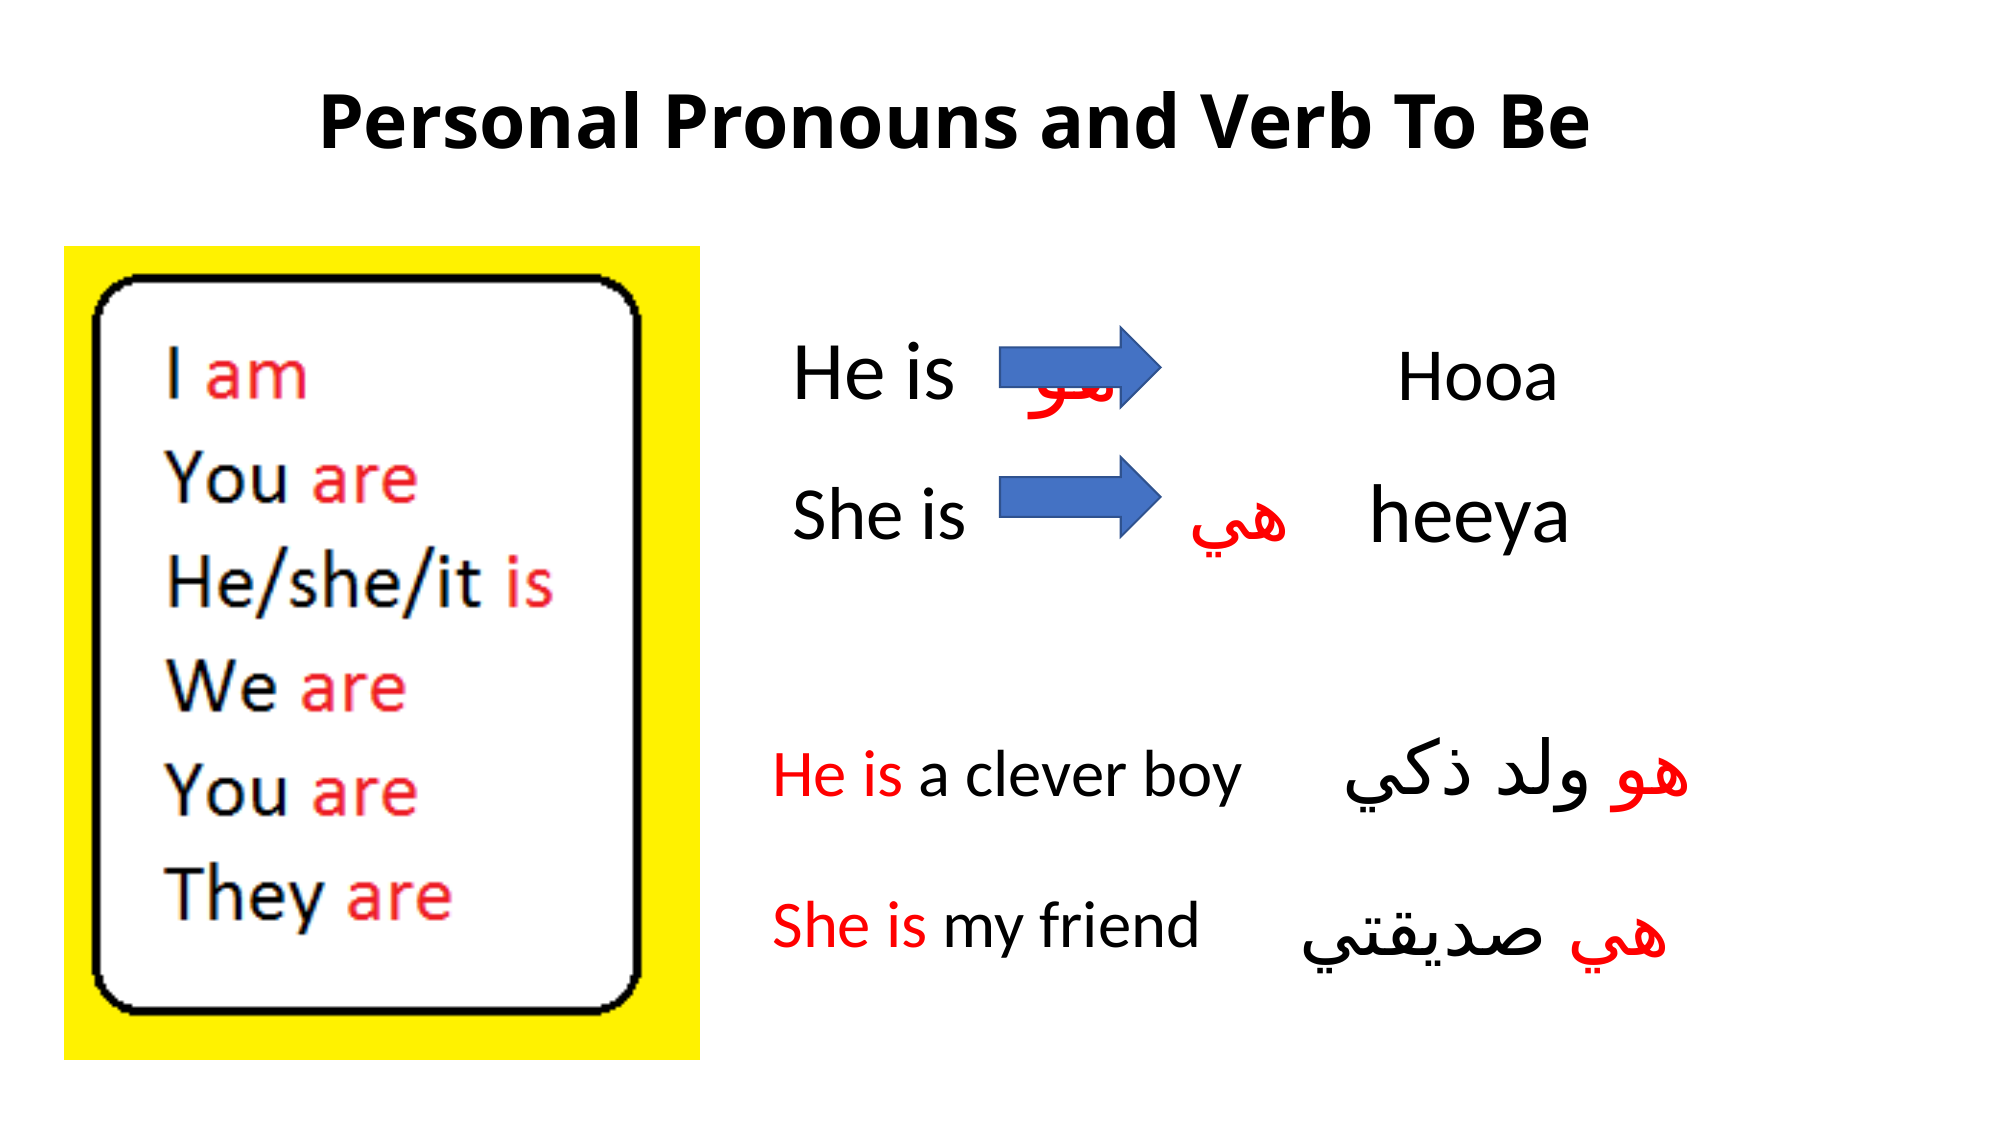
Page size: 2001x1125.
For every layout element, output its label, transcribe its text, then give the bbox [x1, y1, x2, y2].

text_box هي صديقتي [1284, 873, 1748, 980]
text_box heeya [1353, 452, 1622, 569]
text_box He is a clever boy [757, 722, 1369, 819]
text_box [999, 457, 1161, 537]
text_box She is هي [777, 457, 1328, 564]
text_box Hooa [1382, 317, 1593, 424]
text_box Personal Pronouns and Verb To Be [302, 65, 2000, 172]
text_box هو ولد ذكي [1327, 711, 1790, 818]
picture [64, 246, 700, 1060]
text_box He is هو [777, 309, 1618, 426]
text_box She is my friend [757, 873, 1284, 970]
text_box [999, 327, 1161, 408]
